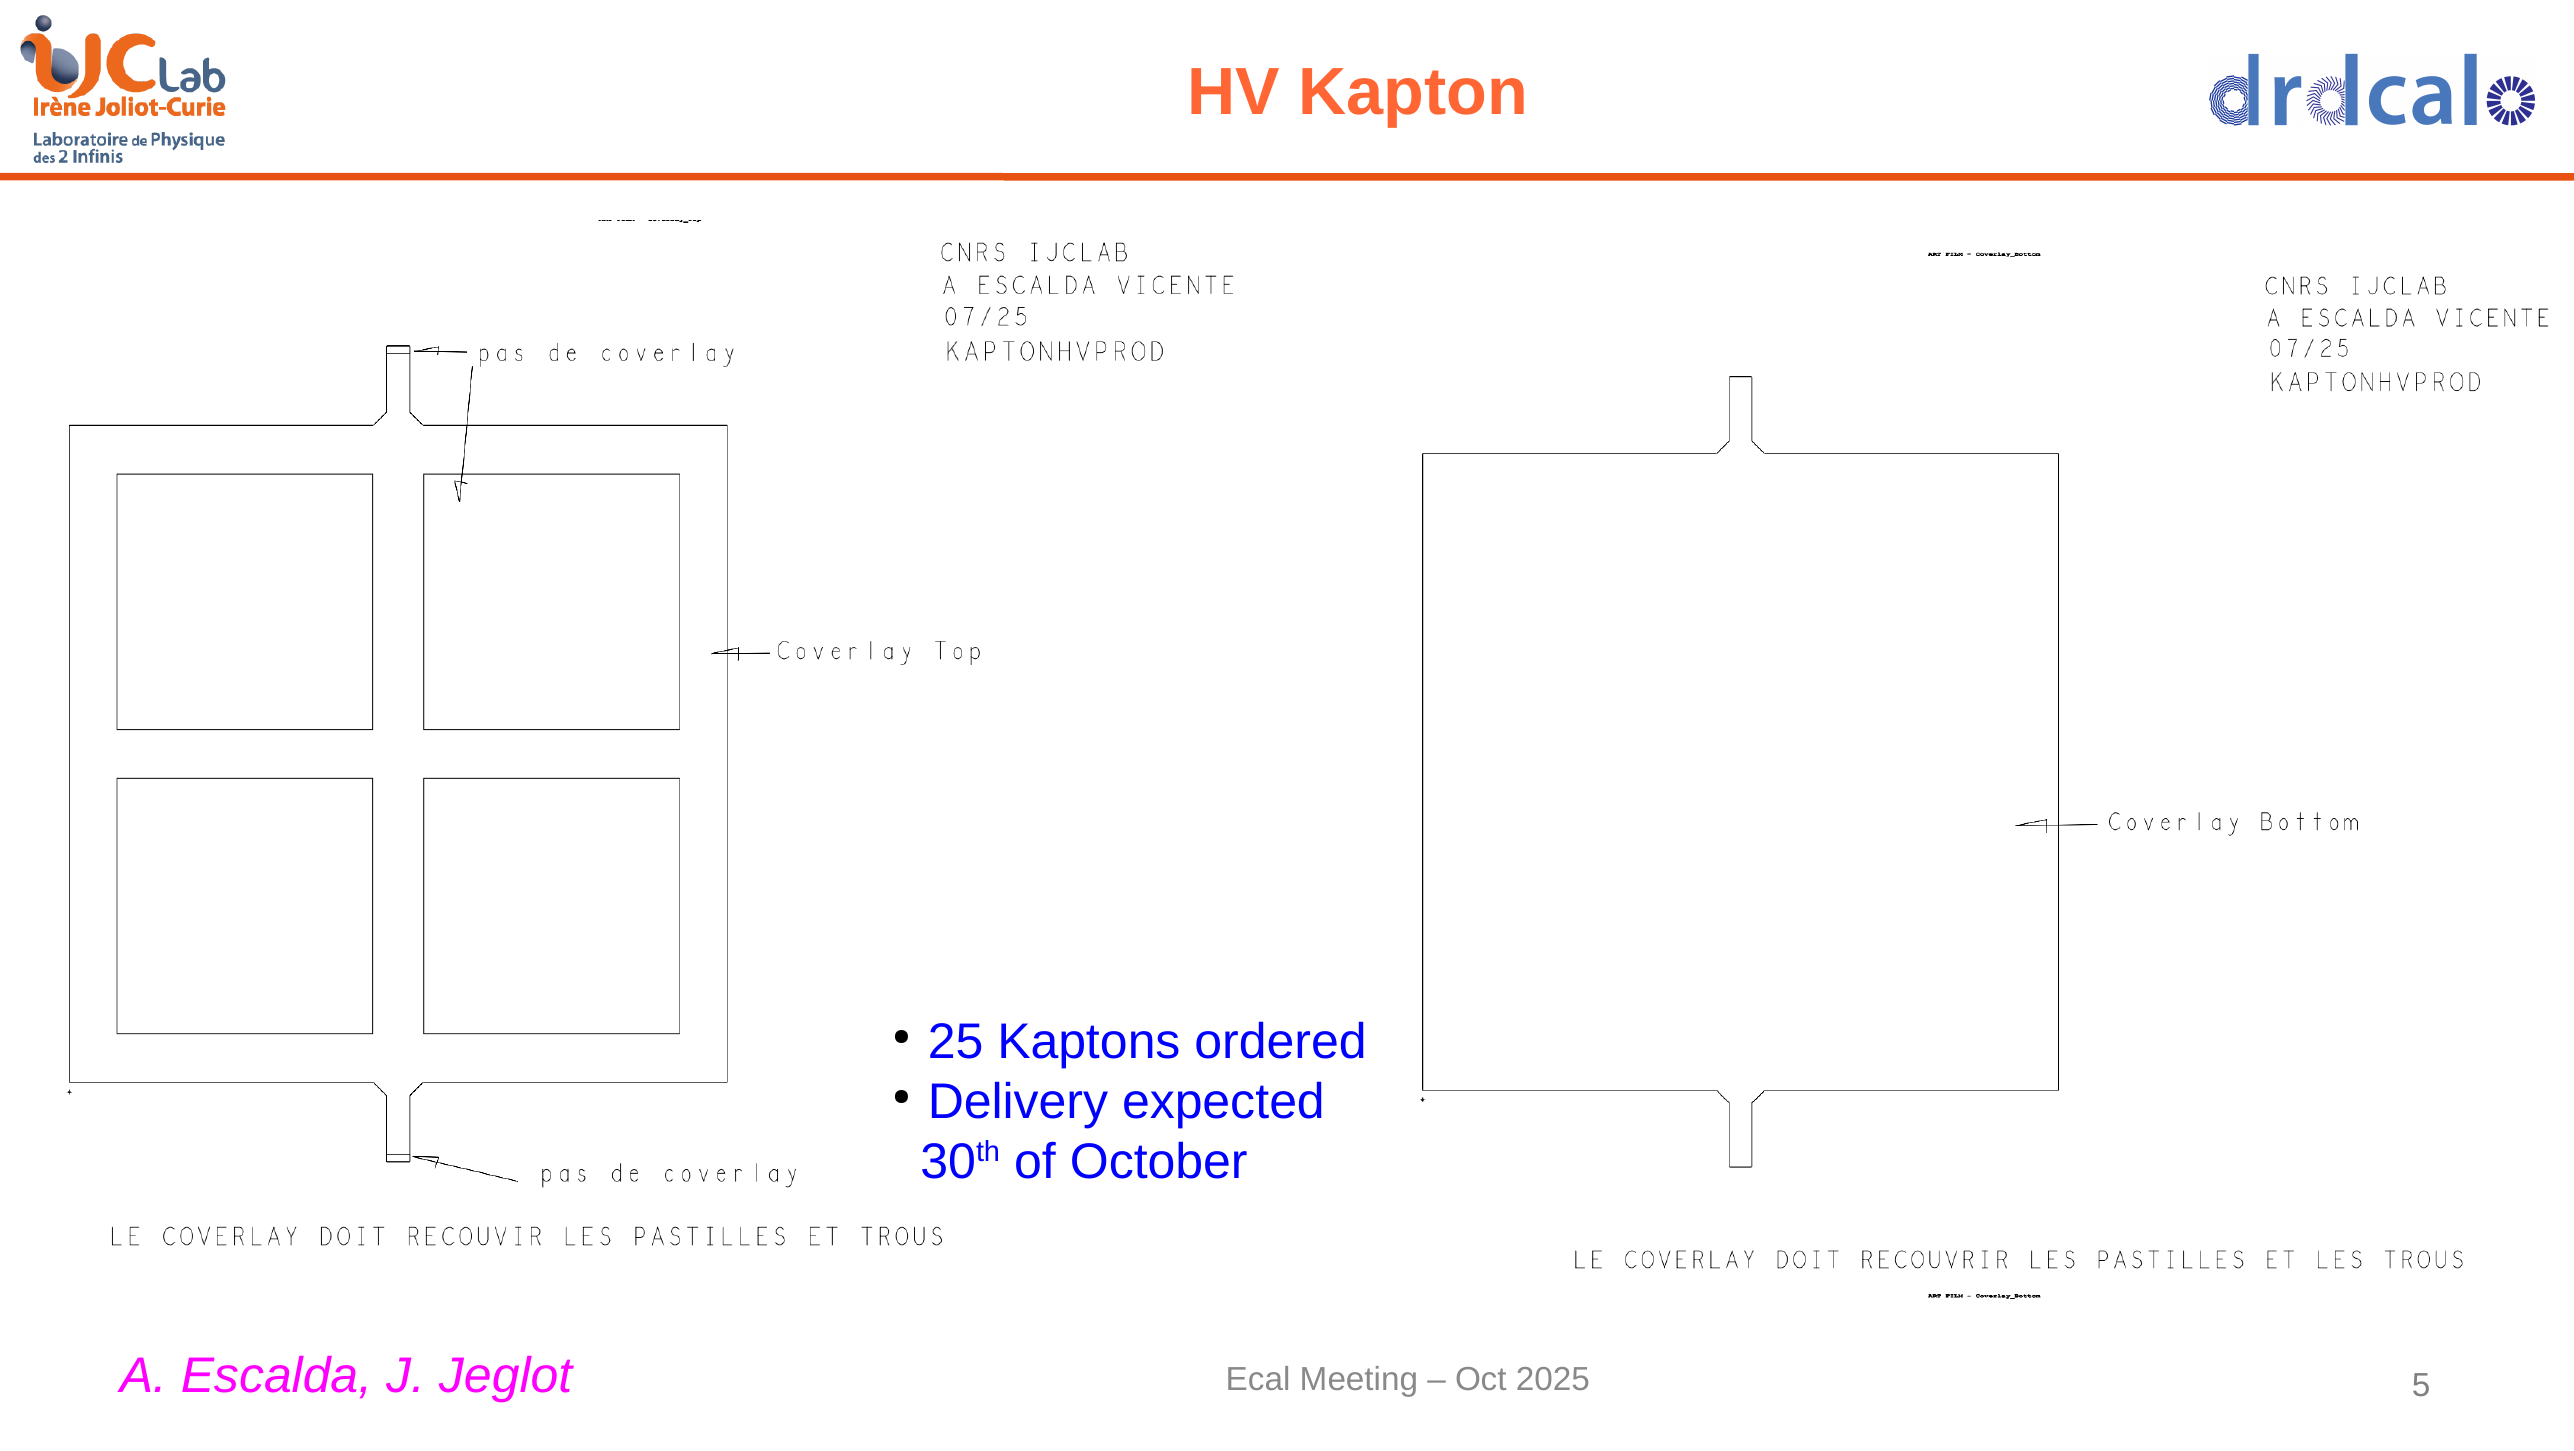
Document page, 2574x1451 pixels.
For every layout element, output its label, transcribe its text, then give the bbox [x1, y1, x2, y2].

picture [28, 220, 1266, 1272]
title HV Kapton [285, 31, 2431, 144]
text_box A. Escalda, J. Jeglot [105, 1335, 588, 1410]
text_box 25 Kaptons ordered Delivery expected 30th of October [877, 1001, 1382, 1197]
picture [4, 0, 241, 178]
picture [2431, 53, 2535, 126]
picture [1384, 251, 2574, 1302]
